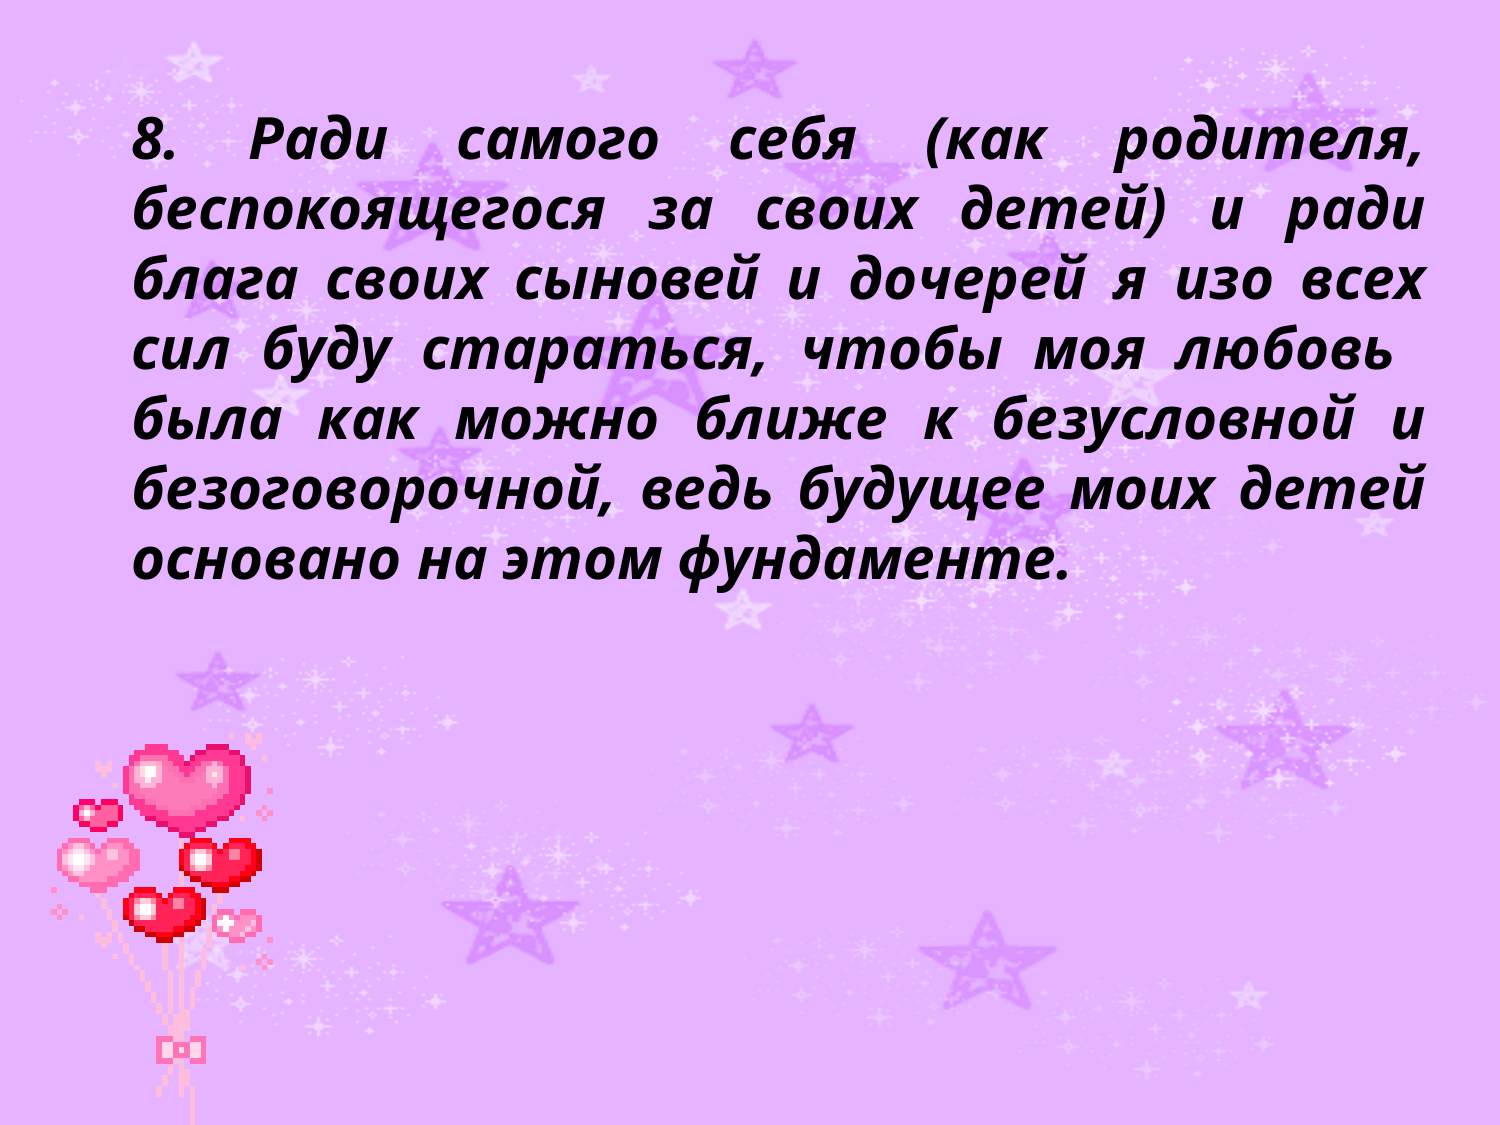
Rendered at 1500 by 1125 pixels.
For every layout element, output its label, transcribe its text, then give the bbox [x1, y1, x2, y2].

text_box 8. Ради самого себя (как родителя, беспокоящегося за своих детей) и ради блага своих сыновей и дочерей я изо всех сил буду стараться, чтобы моя любовь была как можно ближе к безусловной и безоговорочной, ведь будущее моих детей основано на этом фундаменте. [117, 93, 1442, 599]
picture [0, 0, 1500, 1125]
